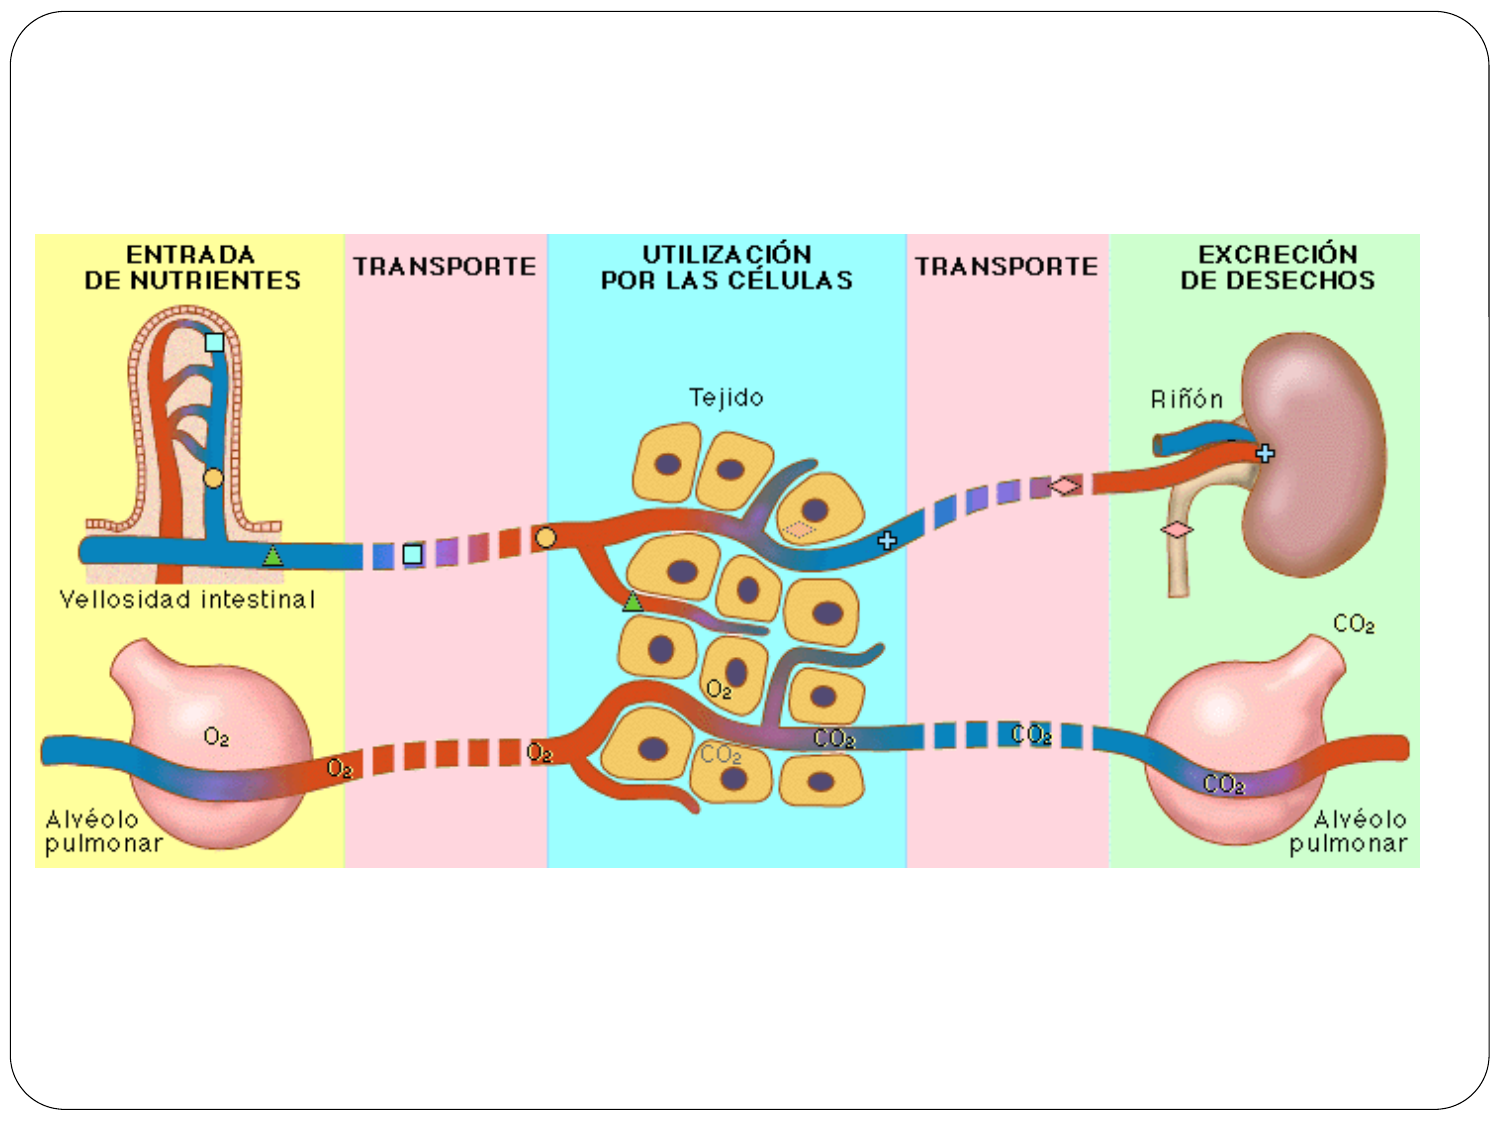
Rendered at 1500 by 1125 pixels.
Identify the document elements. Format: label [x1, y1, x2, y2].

picture [35, 234, 1420, 868]
